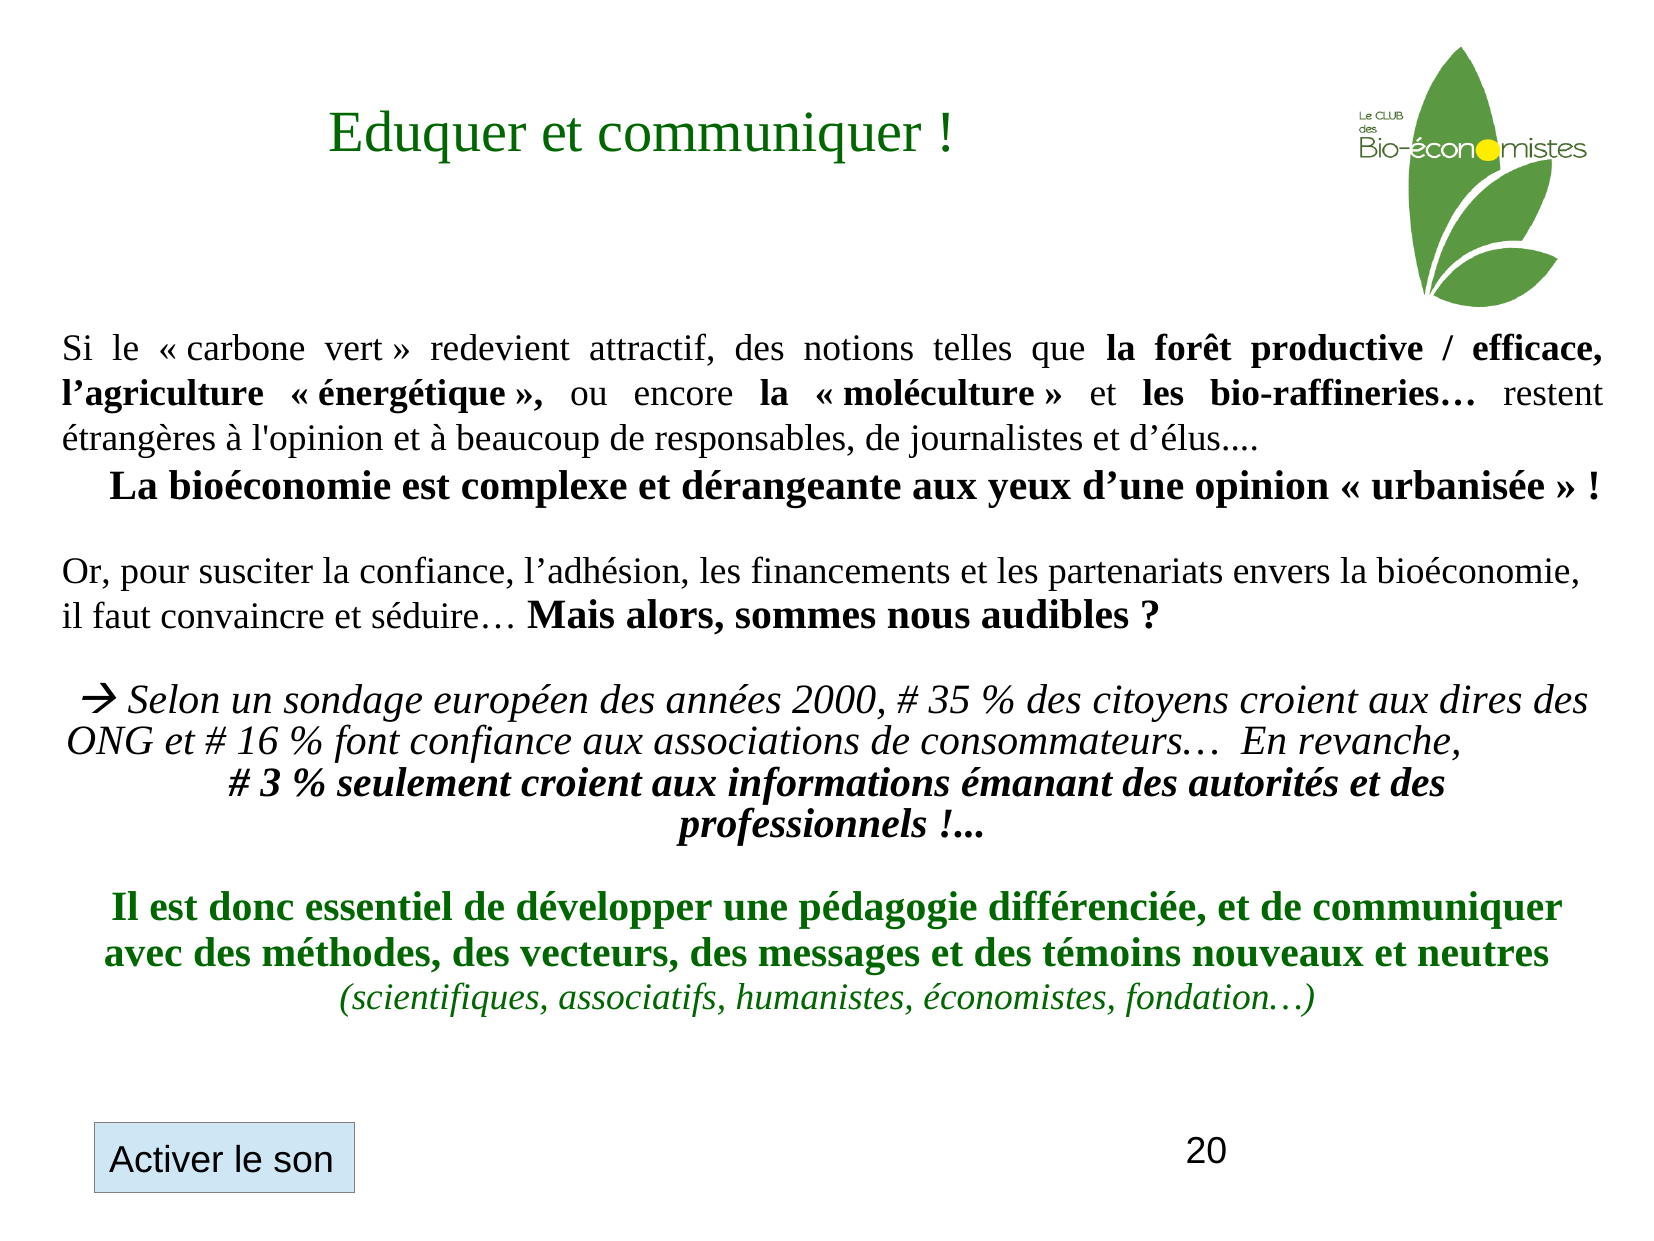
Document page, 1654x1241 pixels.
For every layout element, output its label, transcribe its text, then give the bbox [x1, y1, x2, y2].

picture [1358, 29, 1606, 315]
text_box <numéro> [1185, 1129, 1560, 1204]
text_box Eduquer et communiquer ! [0, 64, 1300, 195]
text_box Si le « carbone vert » redevient attractif, des notions telles que la forêt productive / efficace, l’agriculture « énergétique », ou encore la « moléculture » et les bio-raffineries… restent étrangères à l'opinion et à beaucoup de responsables, de journalistes et d’élus.... La bioéconomie est complexe et dérangeante aux yeux d’une opinion « urbanisée » ! Or, pour susciter la confiance, l’adhésion, les financements et les partenariats envers la bioéconomie, il faut convaincre et séduire… Mais alors, sommes nous audibles ?  Selon un sondage européen des années 2000, # 35 % des citoyens croient aux dires des ONG et # 16 % font confiance aux associations de consommateurs… En revanche, # 3 % seulement croient aux informations émanant des autorités et des professionnels !... Il est donc essentiel de développer une pédagogie différenciée, et de communiquer avec des méthodes, des vecteurs, des messages et des témoins nouveaux et neutres (scientifiques, associatifs, humanistes, économistes, fondation…) [47, 315, 1619, 1068]
text_box Activer le son [94, 1122, 355, 1193]
